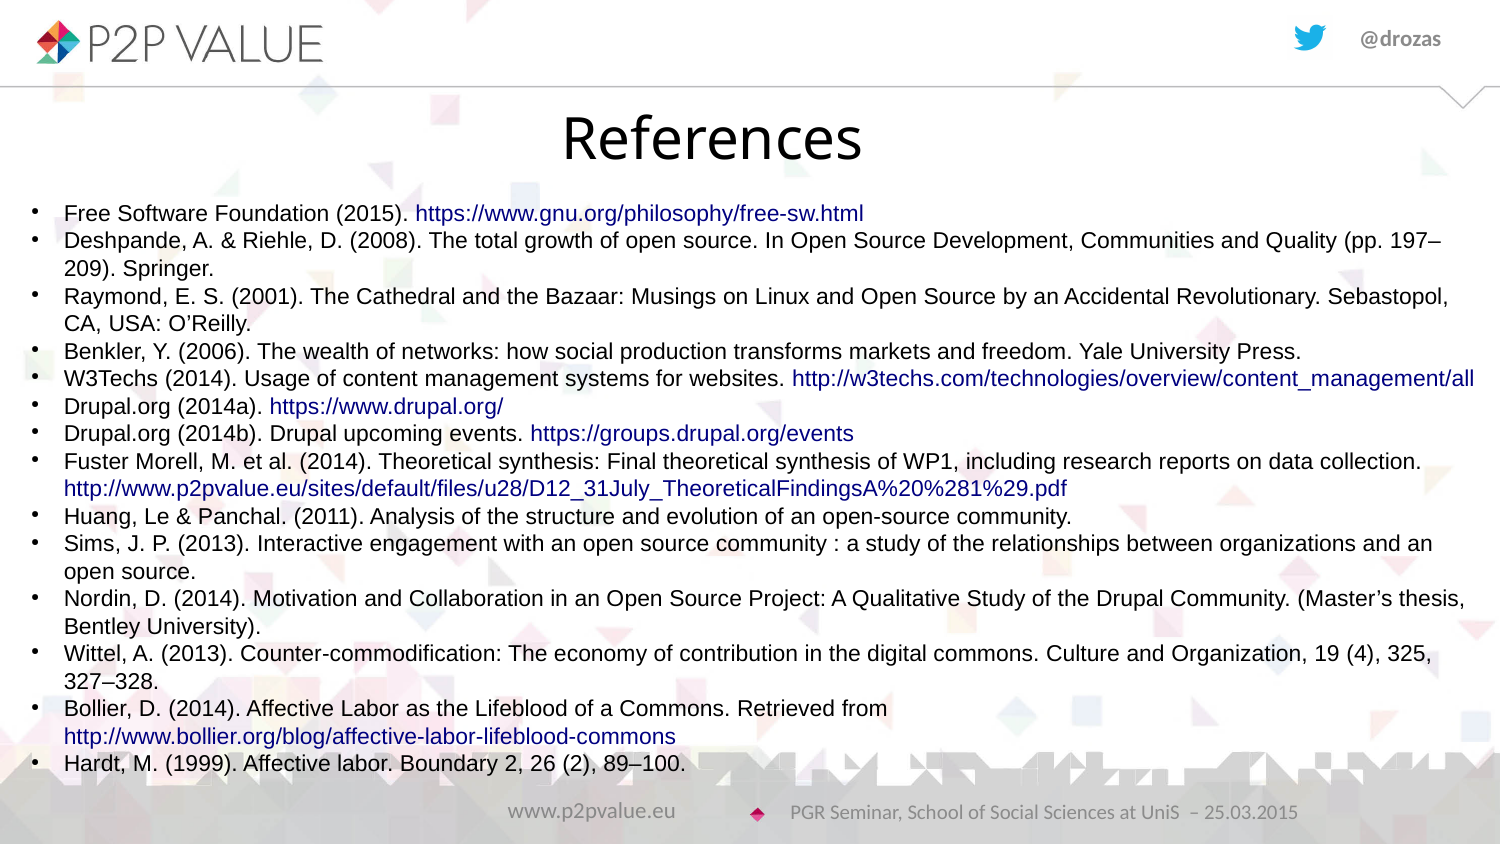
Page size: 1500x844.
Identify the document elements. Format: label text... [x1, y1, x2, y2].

text_box PGR Seminar, School of Social Sciences at UniS – 25.03.2015 [777, 788, 1470, 834]
picture [0, 0, 1500, 844]
text_box www.p2pvalue.eu [501, 789, 720, 829]
subtitle Free Software Foundation (2015). https://www.gnu.org/philosophy/free-sw.html Deshpande, A. & Riehle, D. (2008). The total growth of open source. In Open Source Development, Communities and Quality (pp. 197–209). Springer. Raymond, E. S. (2001). The Cathedral and the Bazaar: Musings on Linux and Open Source by an Accidental Revolutionary. Sebastopol, CA, USA: O’Reilly. Benkler, Y. (2006). The wealth of networks: how social production transforms markets and freedom. Yale University Press. W3Techs (2014). Usage of content management systems for websites. http://w3techs.com/technologies/overview/content_management/all Drupal.org (2014a). https://www.drupal.org/ Drupal.org (2014b). Drupal upcoming events. https://groups.drupal.org/events Fuster Morell, M. et al. (2014). Theoretical synthesis: Final theoretical synthesis of WP1, including research reports on data collection. http://www.p2pvalue.eu/sites/default/files/u28/D12_31July_TheoreticalFindingsA%20%281%29.pdf Huang, Le & Panchal. (2011). Analysis of the structure and evolution of an open-source community. Sims, J. P. (2013). Interactive engagement with an open source community : a study of the relationships between organizations and an open source. Nordin, D. (2014). Motivation and Collaboration in an Open Source Project: A Qualitative Study of the Drupal Community. (Master’s thesis, Bentley University). Wittel, A. (2013). Counter-commodification: The economy of contribution in the digital commons. Culture and Organization, 19 (4), 325, 327–328. Bollier, D. (2014). Affective Labor as the Lifeblood of a Commons. Retrieved from http://www.bollier.org/blog/affective-labor-lifeblood-commons Hardt, M. (1999). Affective labor. Boundary 2, 26 (2), 89–100. [17, 191, 1499, 796]
text_box @drozas [1333, 15, 1455, 60]
title References [60, 92, 1366, 181]
